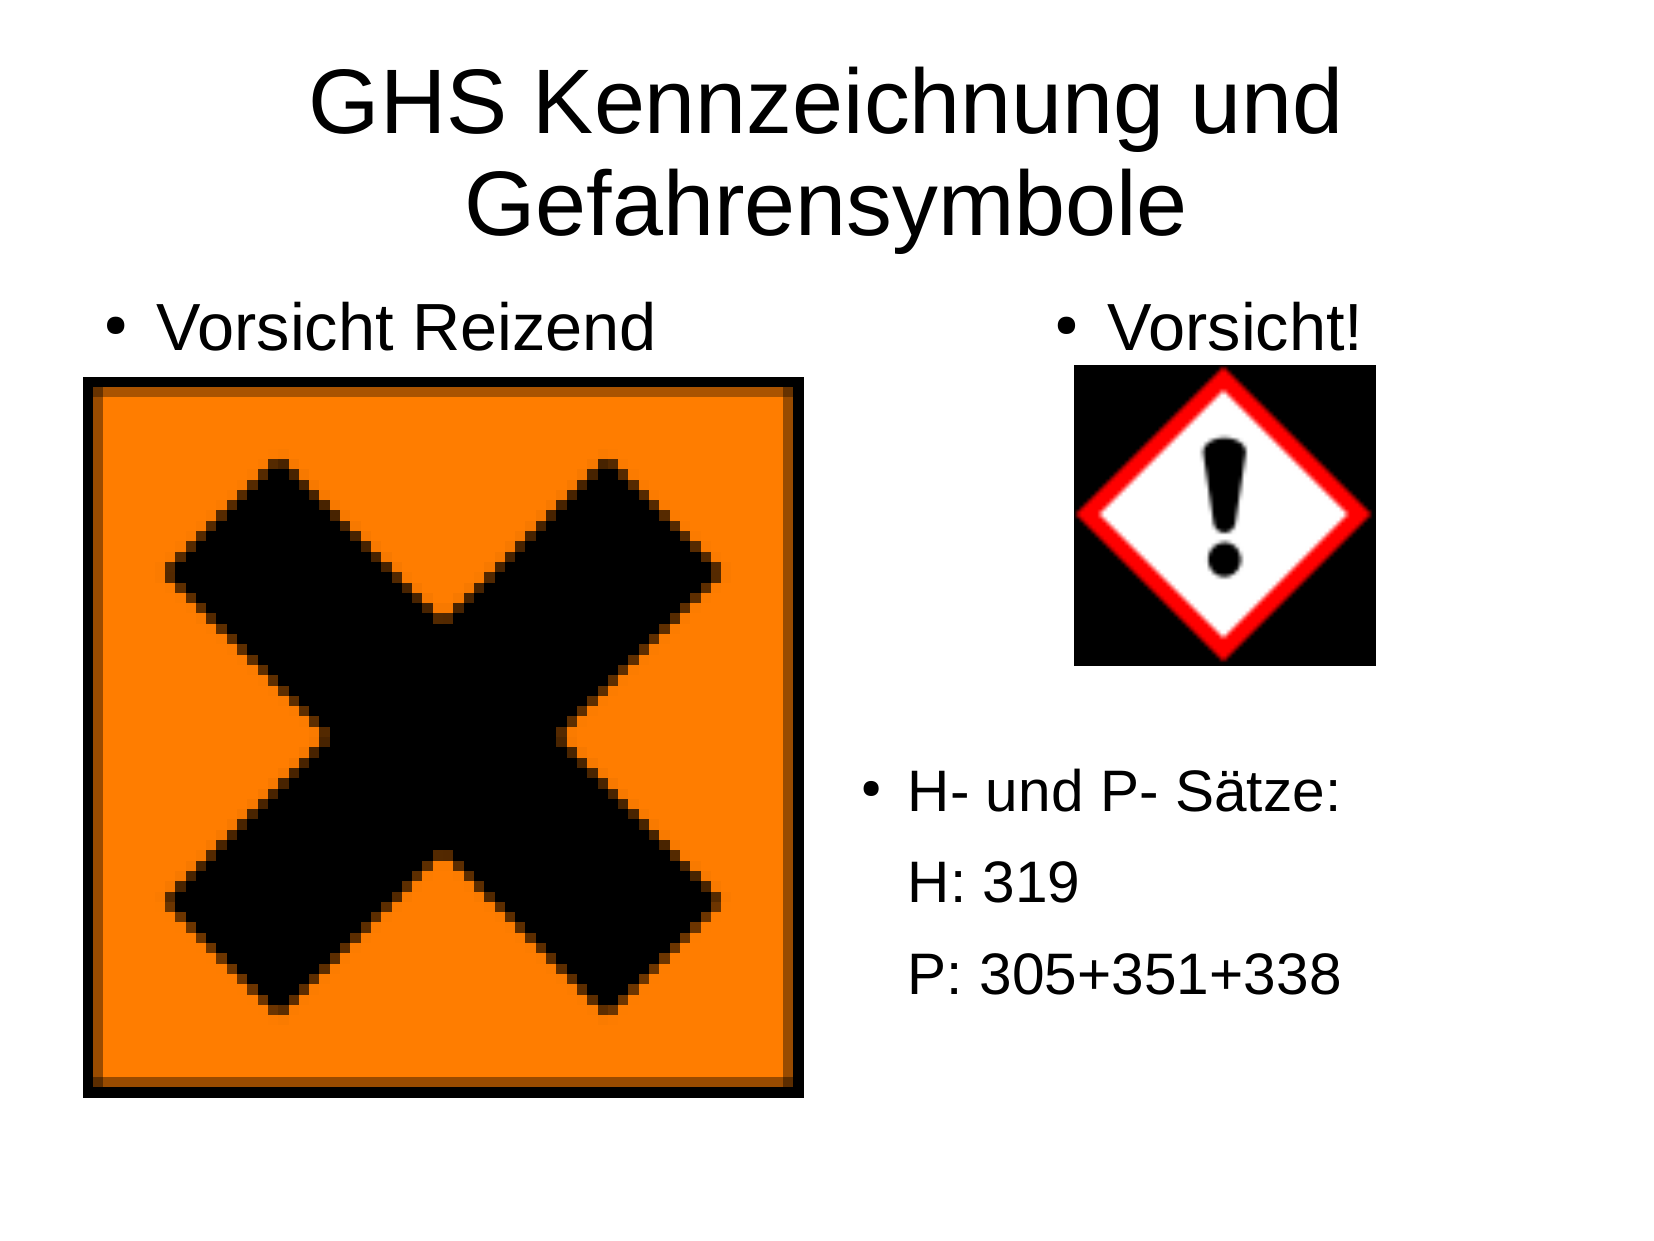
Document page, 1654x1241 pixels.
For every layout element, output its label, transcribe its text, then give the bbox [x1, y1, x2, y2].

picture [83, 377, 804, 1098]
title GHS Kennzeichnung und Gefahrensymbole [82, 49, 1571, 257]
list H- und P- Sätze: H: 319 P: 305+351+338 [845, 665, 1572, 1009]
picture [1074, 634, 1376, 665]
list Vorsicht! [1036, 290, 1380, 634]
list Vorsicht Reizend [86, 290, 806, 1010]
